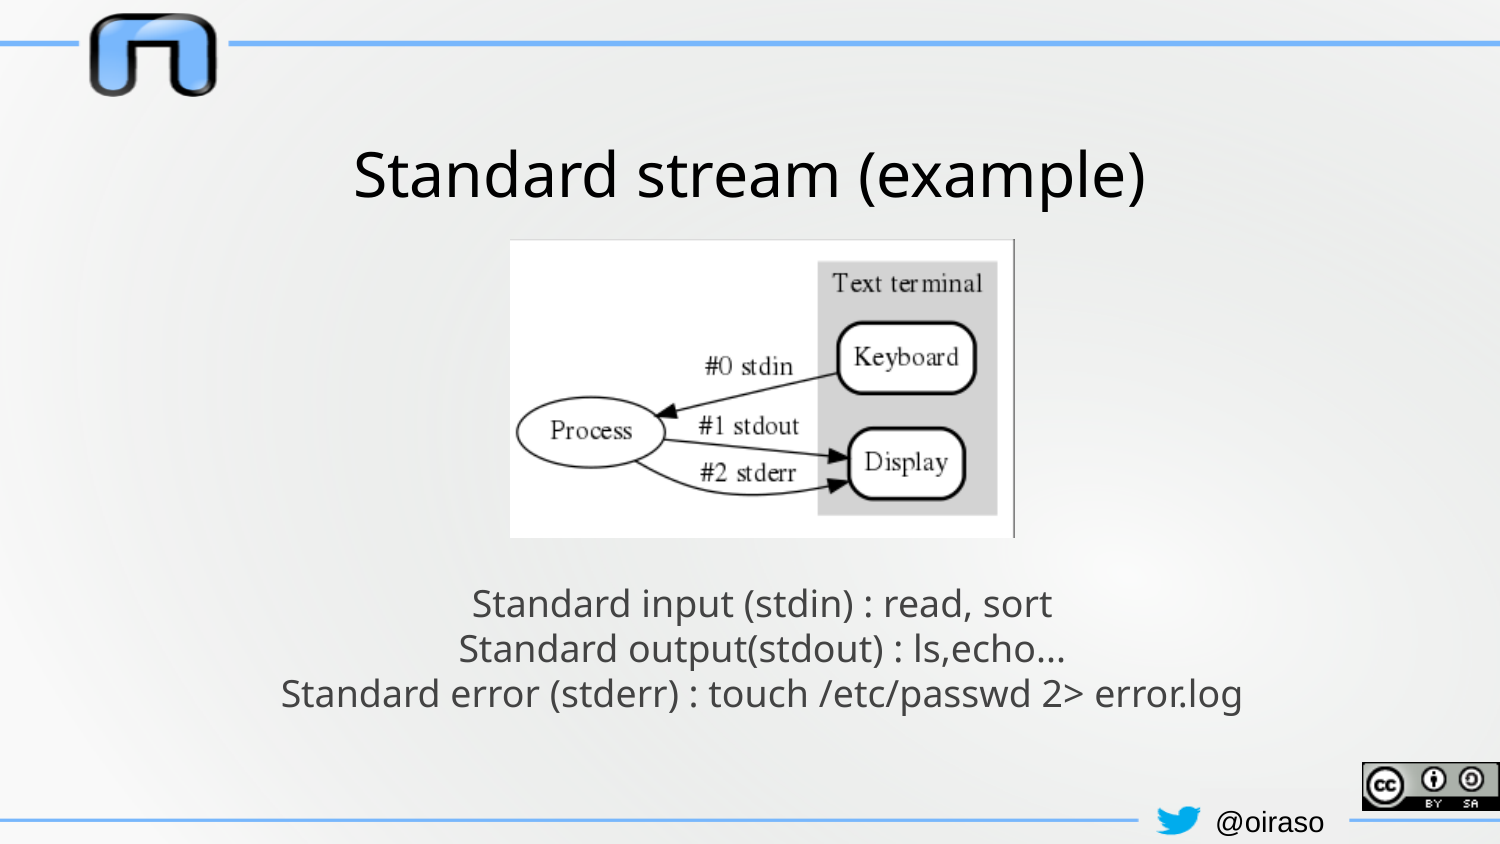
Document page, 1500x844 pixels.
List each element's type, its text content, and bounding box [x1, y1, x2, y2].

text_box @oirasor [1200, 788, 1350, 844]
subtitle Standard input (stdin) : read, sort Standard output(stdout) : ls,echo... Standard error (stderr) : touch /etc/passwd 2> error.log [125, 564, 1400, 767]
title Standard stream (example) [112, 116, 1388, 225]
picture [0, 0, 1500, 844]
